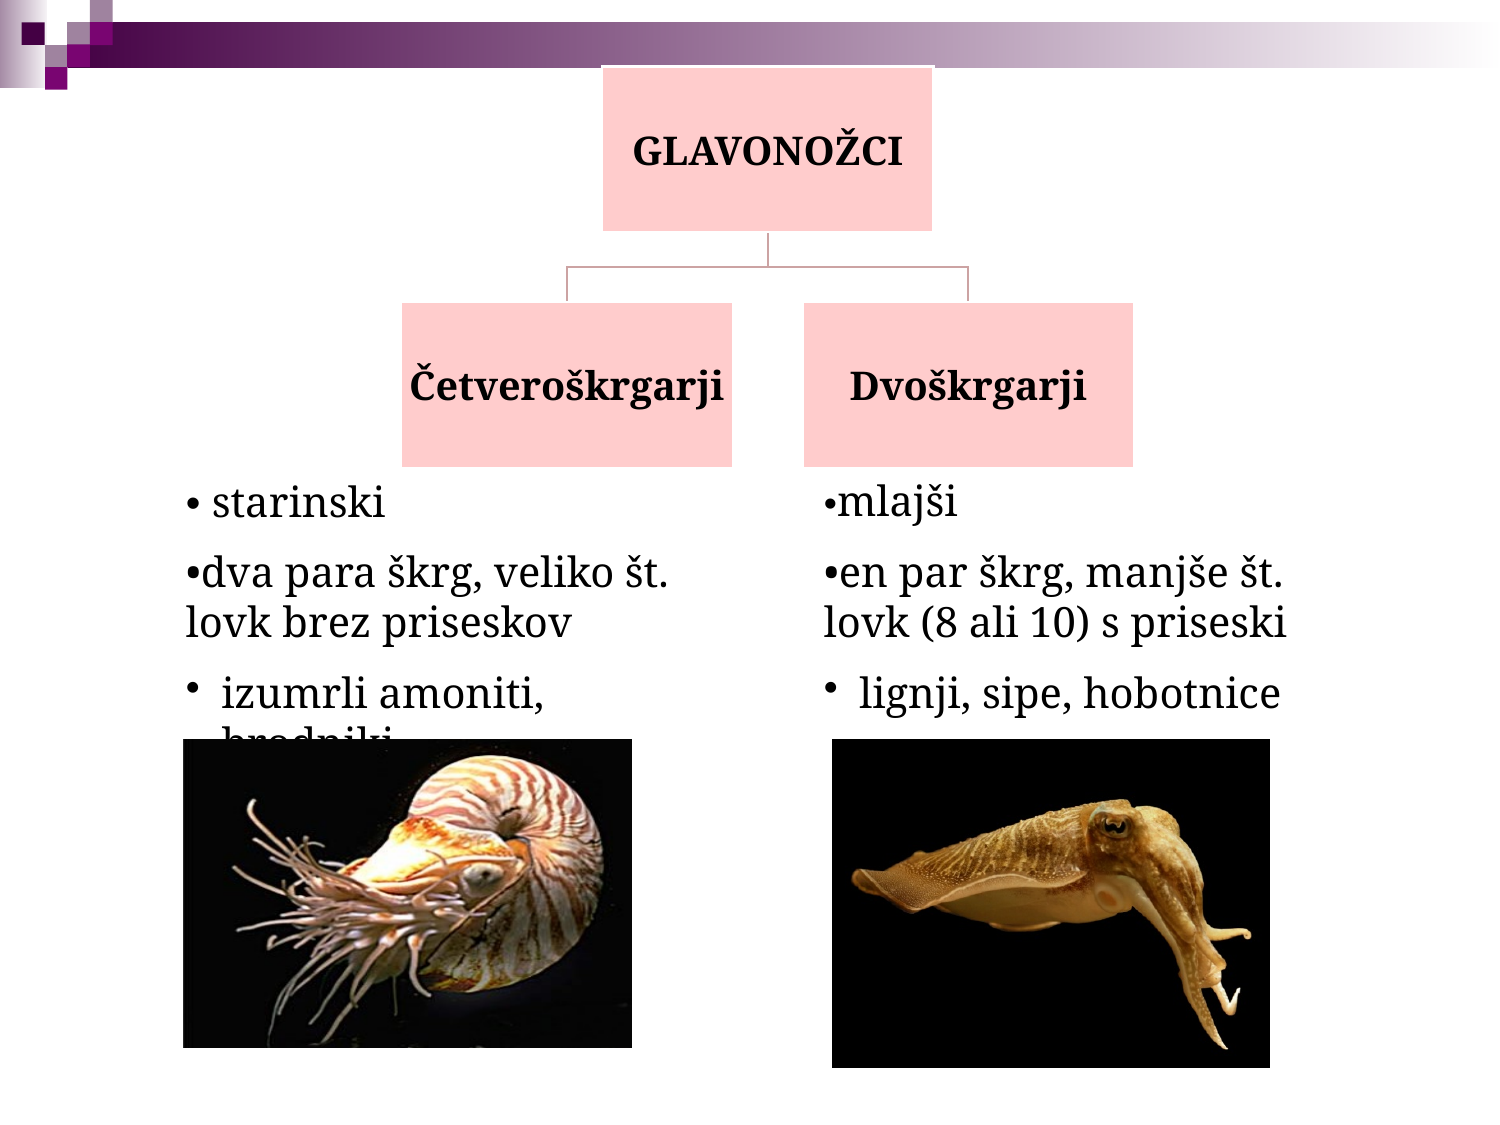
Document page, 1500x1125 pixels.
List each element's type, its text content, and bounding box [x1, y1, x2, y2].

picture [832, 739, 1270, 1068]
text_box GLAVONOŽCI [601, 66, 934, 233]
text_box •mlajši •en par škrg, manjše št. lovk (8 ali 10) s priseski lignji, sipe, hobotnice [809, 467, 1329, 796]
text_box • starinski •dva para škrg, veliko št. lovk brez priseskov izumrli amoniti, brodniki [171, 467, 715, 917]
text_box Četveroškrgarji [401, 302, 733, 468]
text_box Dvoškrgarji [802, 302, 1135, 468]
picture [183, 739, 632, 1048]
